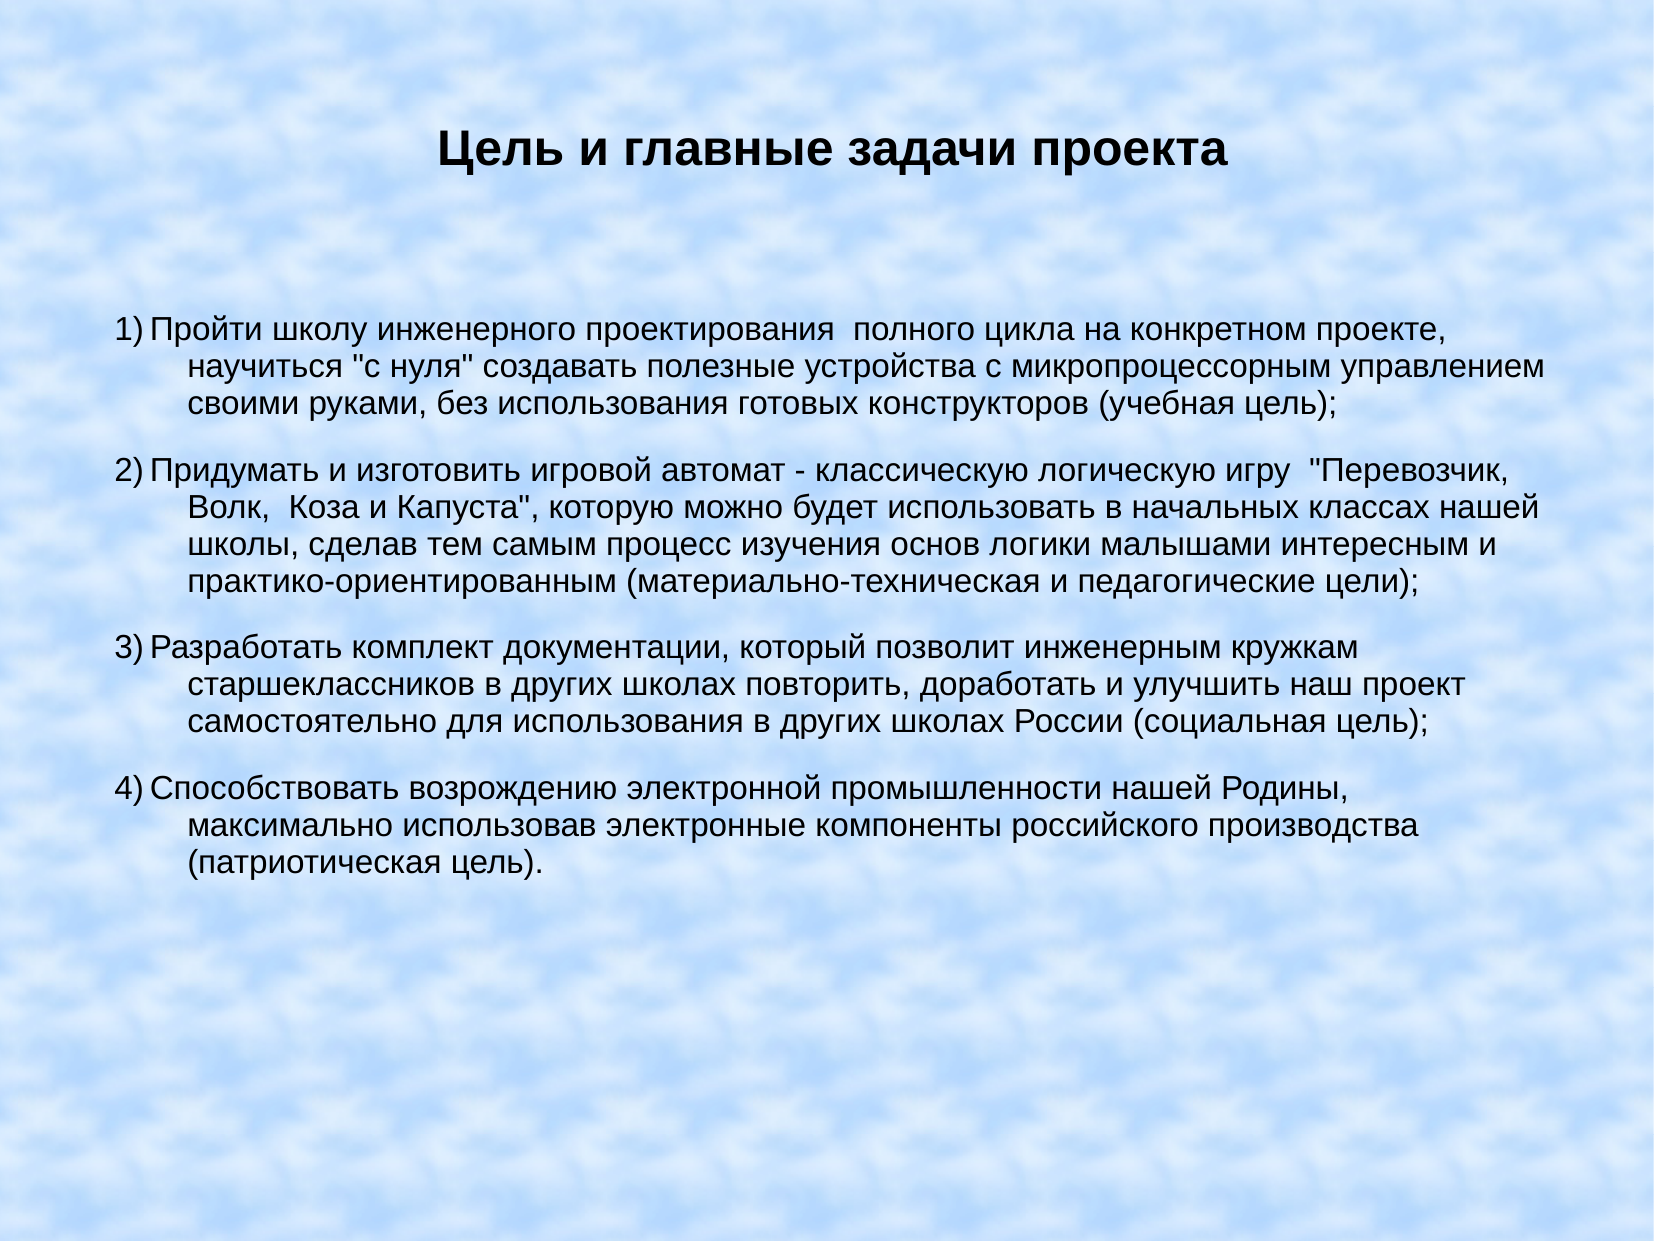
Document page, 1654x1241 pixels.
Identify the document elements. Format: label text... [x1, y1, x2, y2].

title Цель и главные задачи проекта [88, 88, 1577, 208]
picture [0, 0, 1654, 1241]
list Пройти школу инженерного проектирования полного цикла на конкретном проекте, научиться "с нуля" создавать полезные устройства с микропроцессорным управлением своими руками, без использования готовых конструкторов (учебная цель); Придумать и изготовить игровой автомат - классическую логическую игру "Перевозчик, Волк, Коза и Капуста", которую можно будет использовать в начальных классах нашей школы, сделав тем самым процесс изучения основ логики малышами интересным и практико-ориентированным (материально-техническая и педагогические цели); Разработать комплект документации, который позволит инженерным кружкам старшеклассников в других школах повторить, доработать и улучшить наш проект самостоятельно для использования в других школах России (социальная цель); Способствовать возрождению электронной промышленности нашей Родины, максимально использовав электронные компоненты российского производства (патриотическая цель). [76, 310, 1565, 1030]
